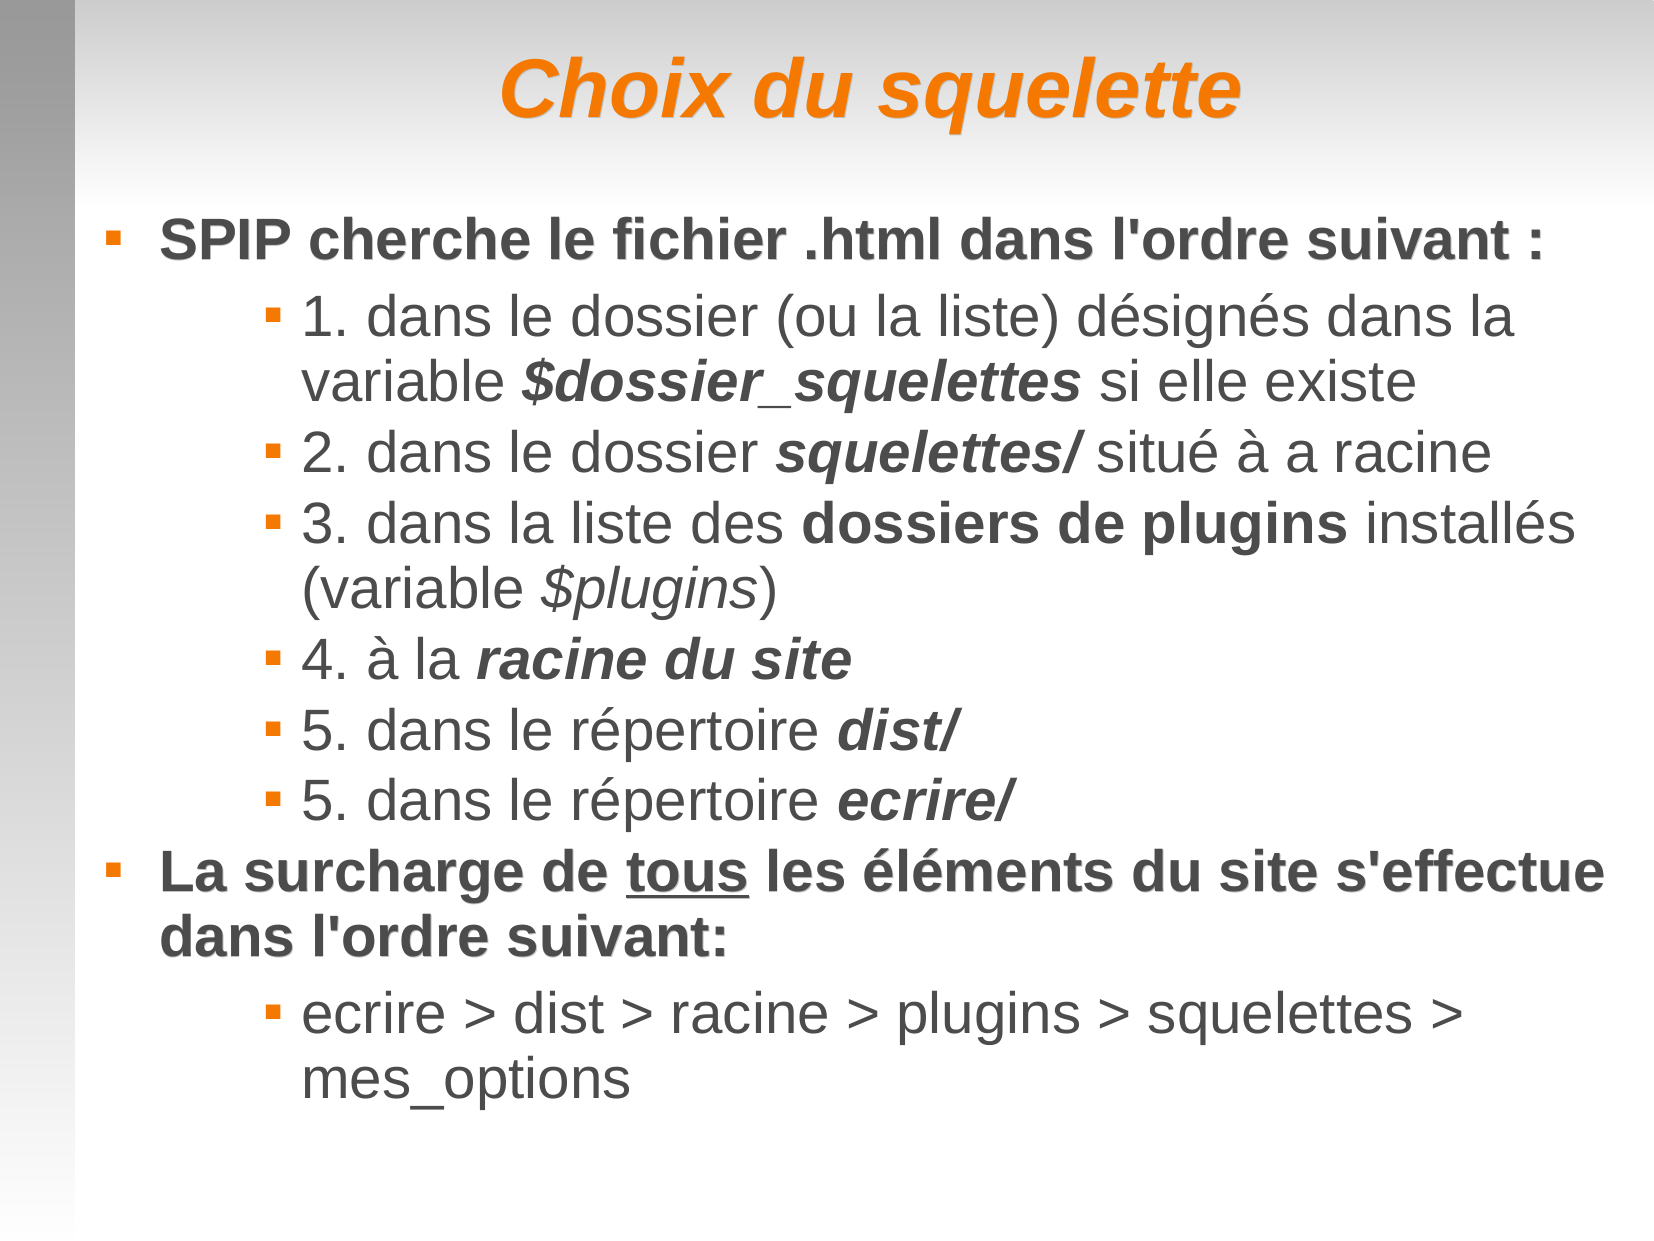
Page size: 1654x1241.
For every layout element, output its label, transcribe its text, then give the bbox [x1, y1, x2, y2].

list SPIP cherche le fichier .html dans l'ordre suivant : 1. dans le dossier (ou la liste) désignés dans la variable $dossier_squelettes si elle existe 2. dans le dossier squelettes/ situé à a racine 3. dans la liste des dossiers de plugins installés (variable $plugins) 4. à la racine du site 5. dans le répertoire dist/ 5. dans le répertoire ecrire/ La surcharge de tous les éléments du site s'effectue dans l'ordre suivant: ecrire > dist > racine > plugins > squelettes > mes_options [88, 206, 1625, 1228]
title Choix du squelette [88, 0, 1654, 178]
